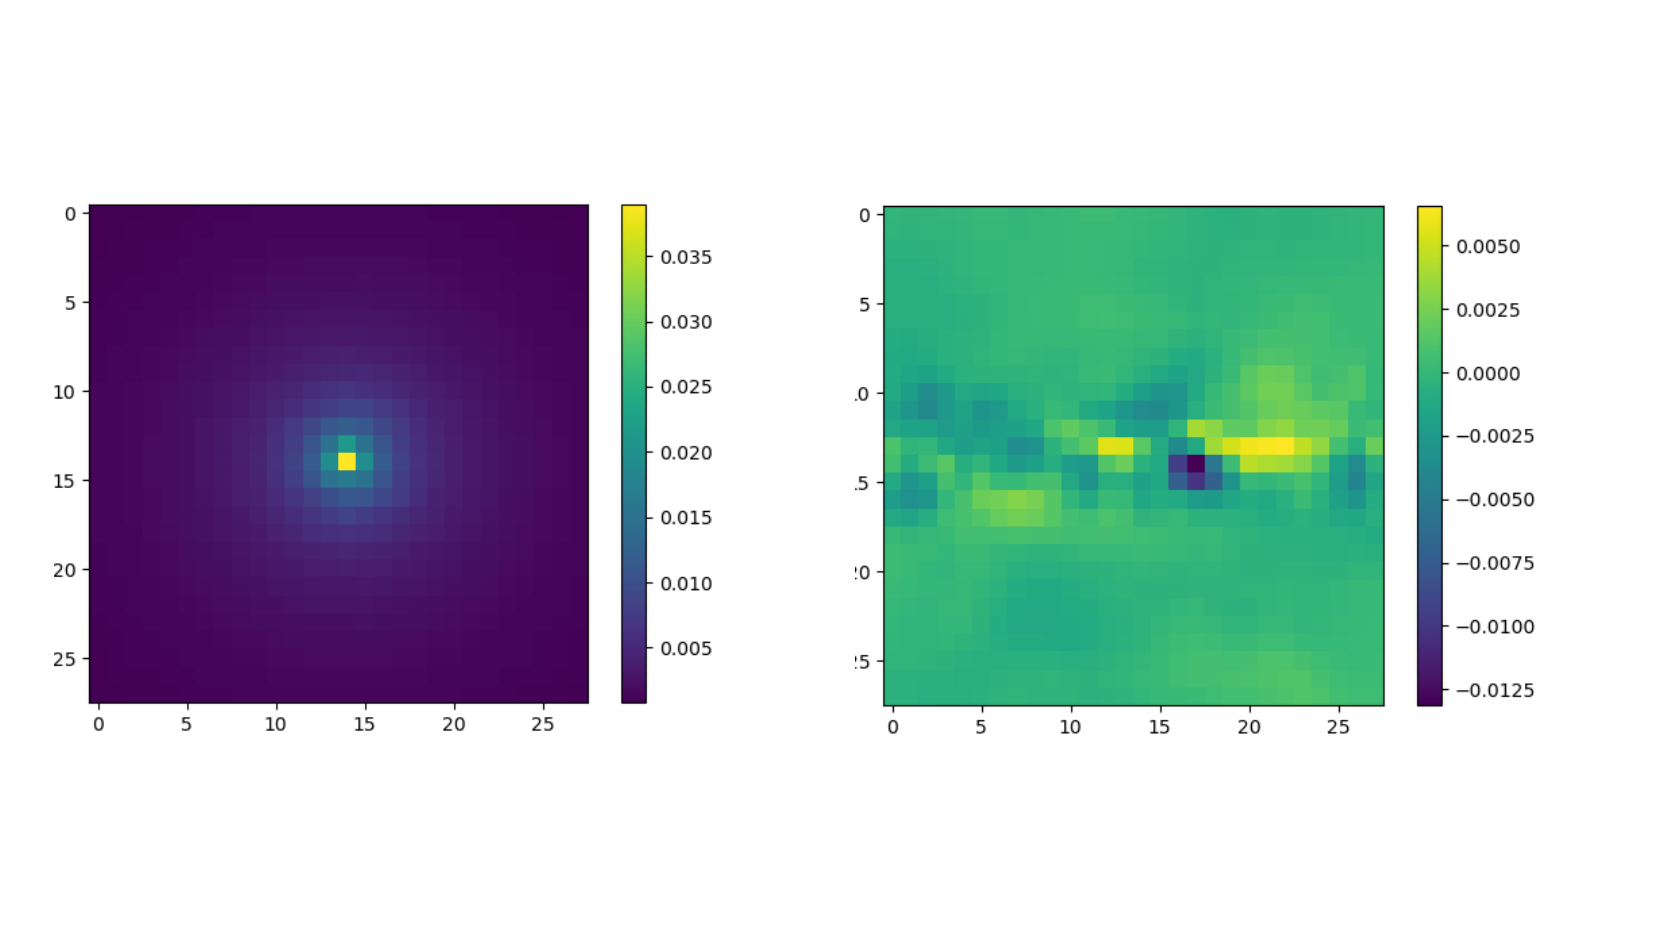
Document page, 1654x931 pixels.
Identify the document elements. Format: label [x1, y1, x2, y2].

picture [54, 179, 736, 739]
picture [855, 183, 1547, 754]
